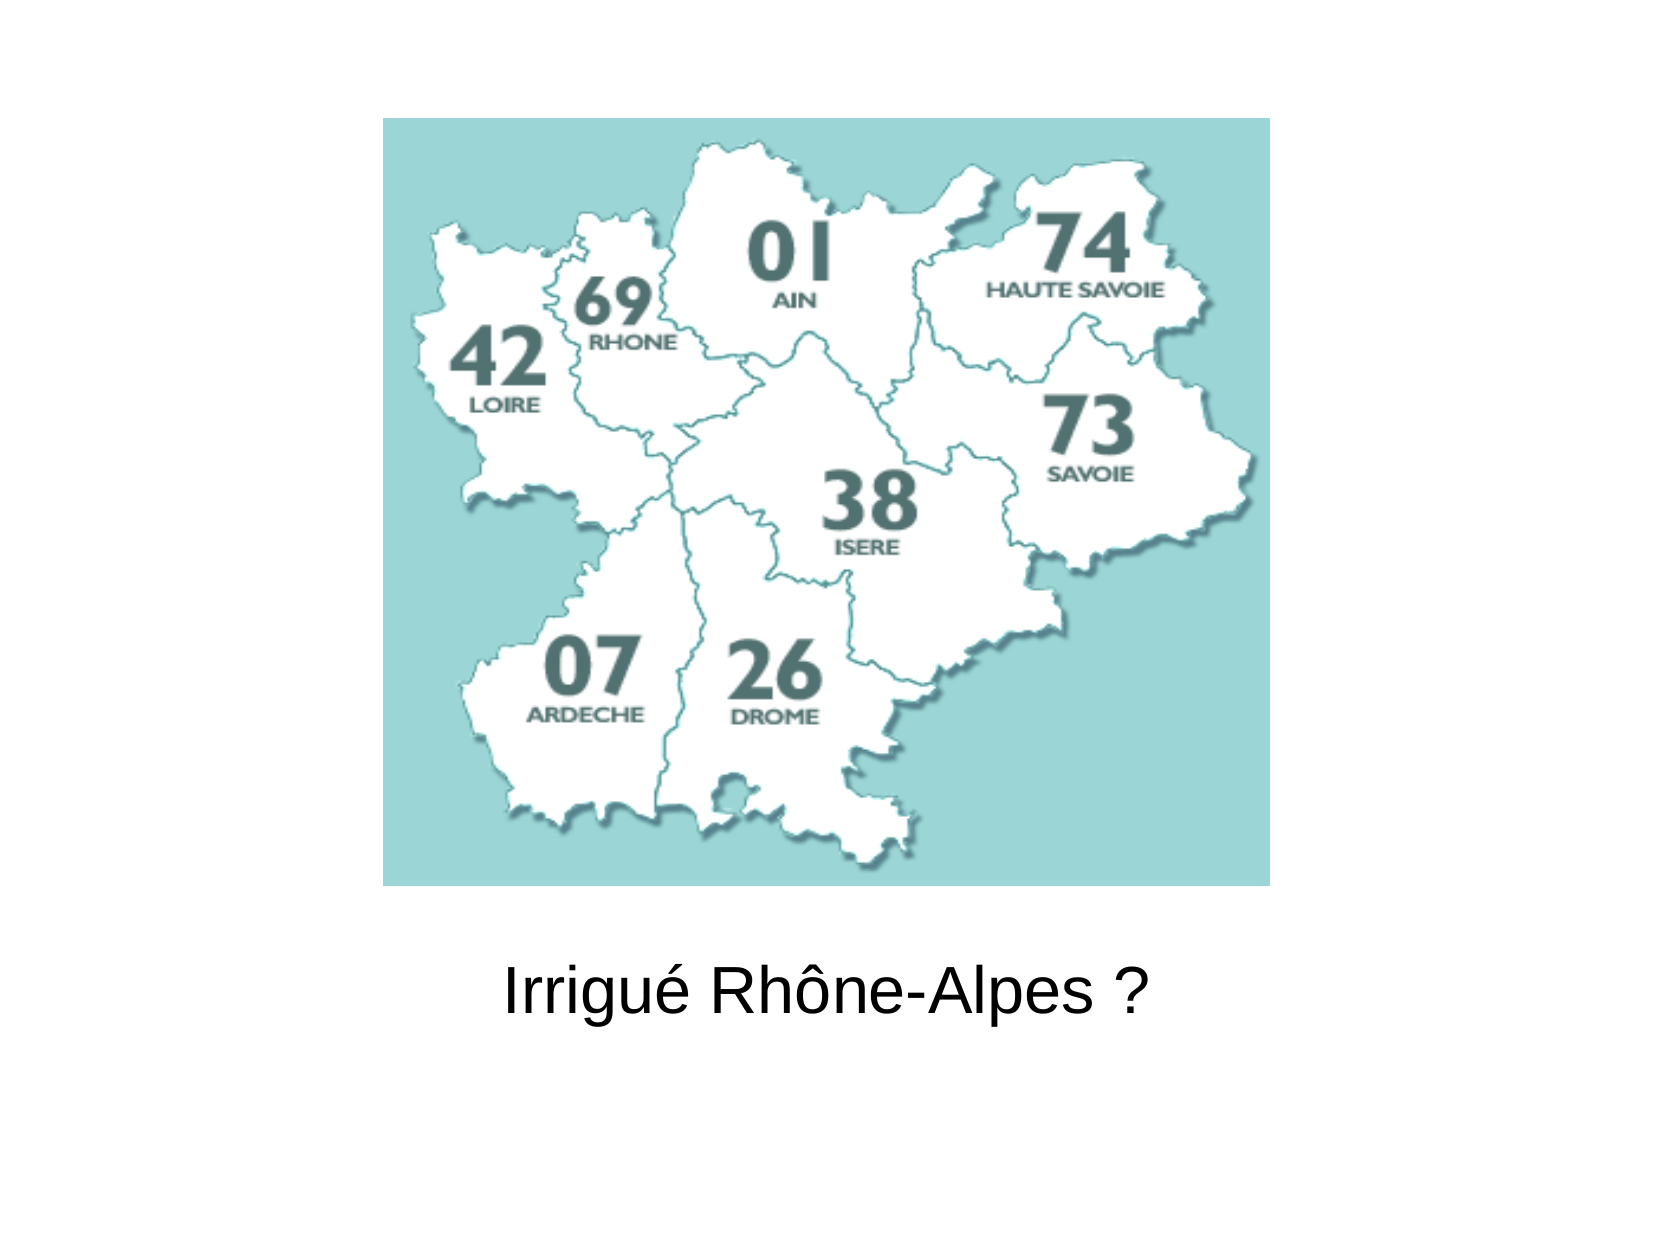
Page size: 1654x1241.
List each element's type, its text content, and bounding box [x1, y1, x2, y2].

subtitle Irrigué Rhône-Alpes ? [82, 55, 1571, 1103]
picture [383, 118, 1270, 886]
